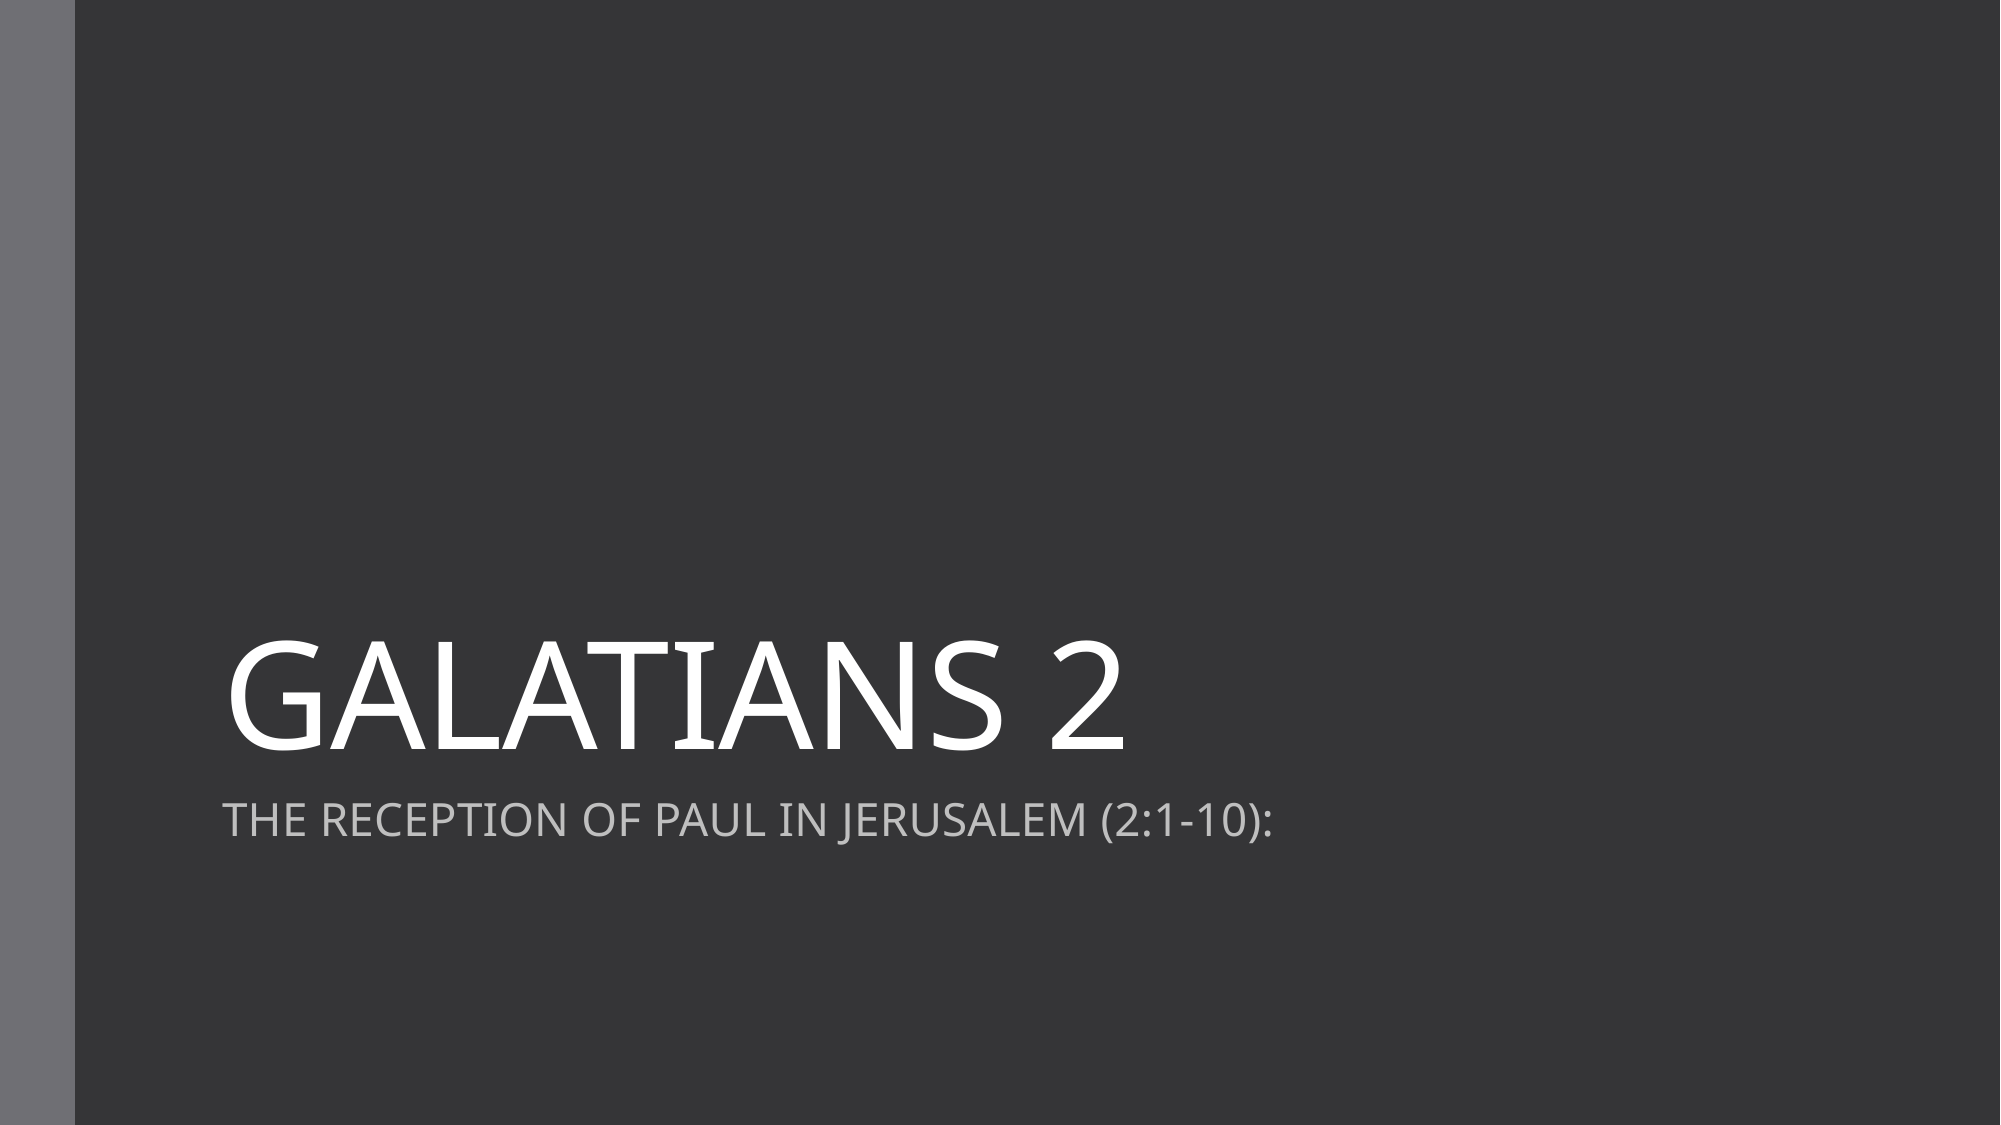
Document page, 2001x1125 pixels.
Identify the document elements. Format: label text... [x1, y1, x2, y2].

title GALATIANS 2 [206, 124, 1752, 787]
subtitle THE RECEPTION OF PAUL IN JERUSALEM (2:1-10): [206, 787, 1752, 1066]
